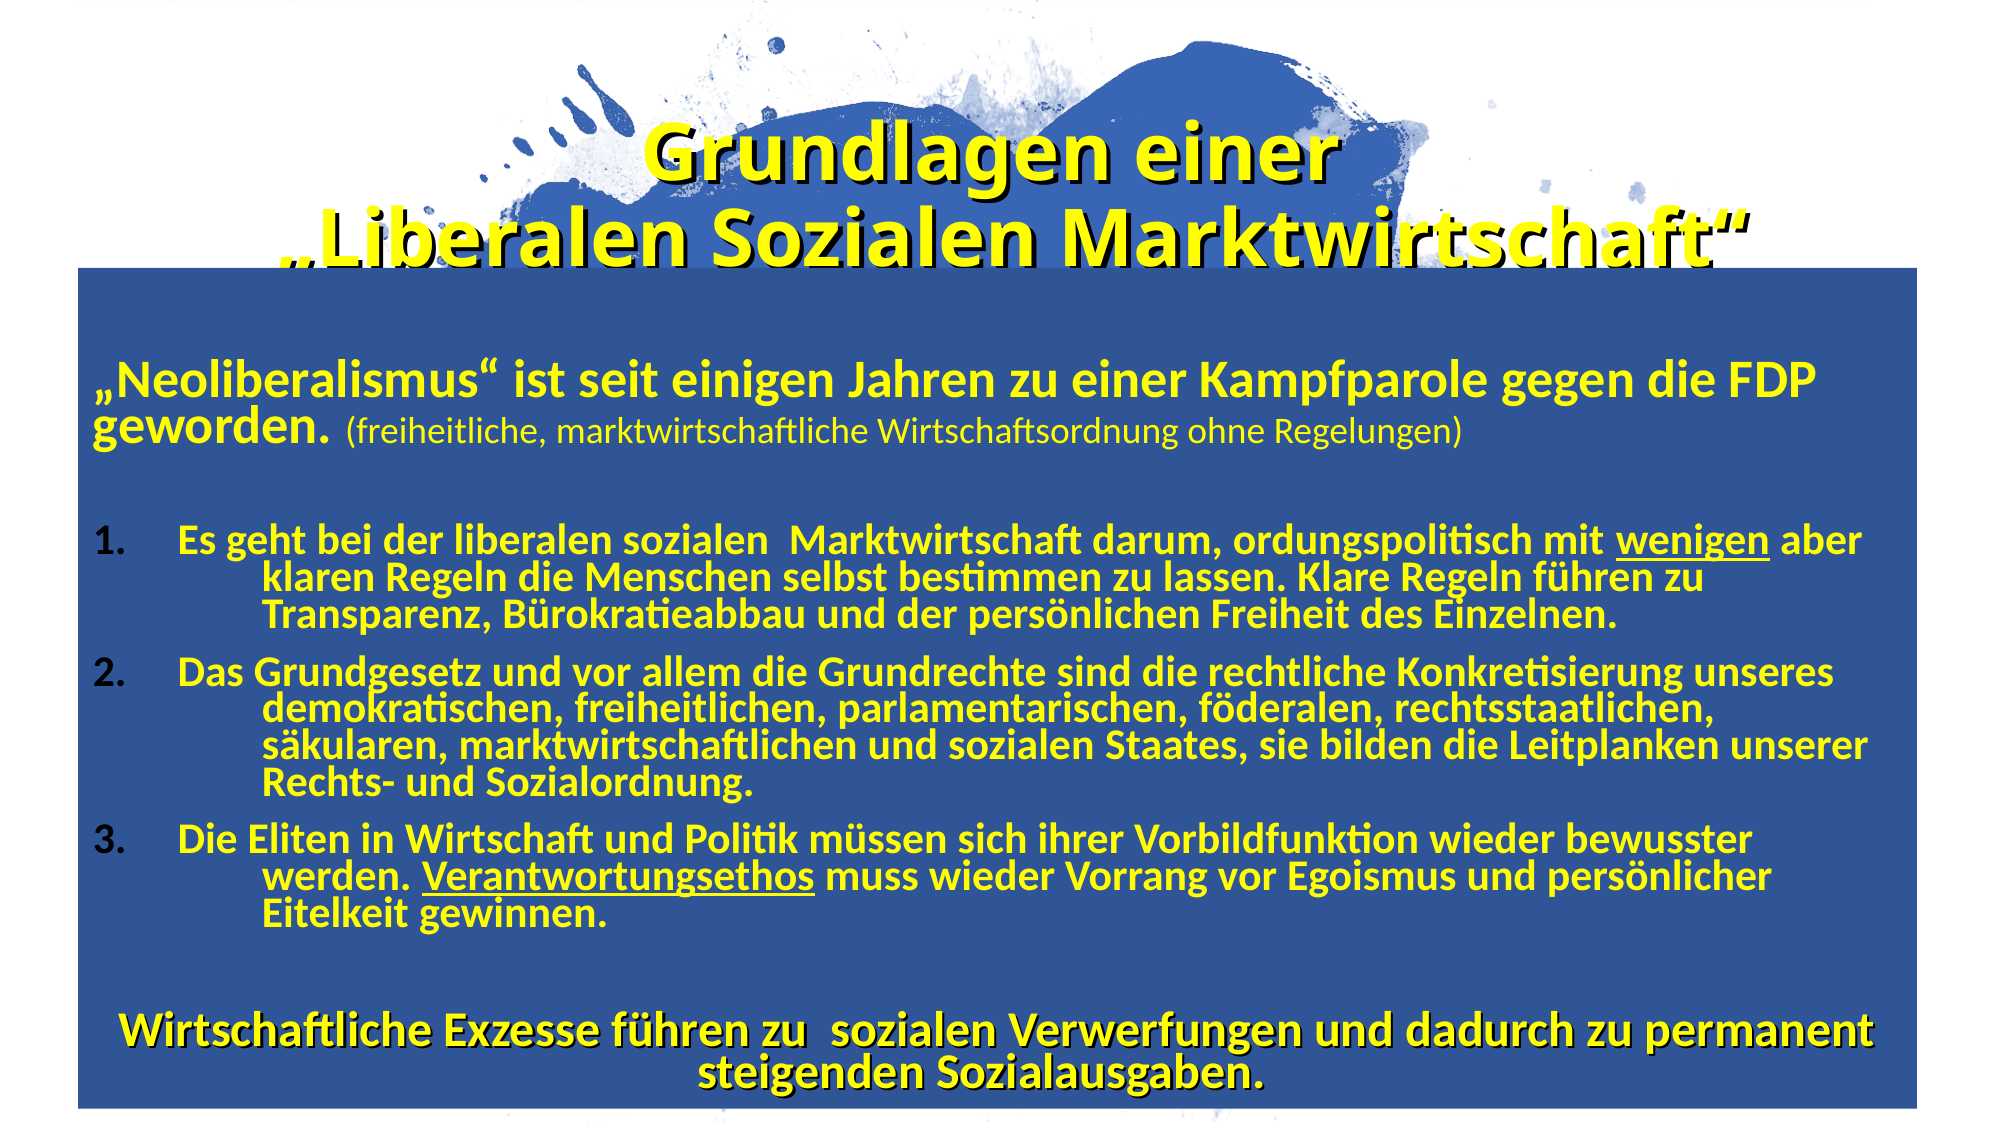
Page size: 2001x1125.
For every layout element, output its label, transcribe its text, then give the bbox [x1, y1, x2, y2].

list „Neoliberalismus“ ist seit einigen Jahren zu einer Kampfparole gegen die FDP geworden. (freiheitliche, marktwirtschaftliche Wirtschaftsordnung ohne Regelungen) Es geht bei der liberalen sozialen Marktwirtschaft darum, ordungspolitisch mit wenigen aber klaren Regeln die Menschen selbst bestimmen zu lassen. Klare Regeln führen zu Transparenz, Bürokratieabbau und der persönlichen Freiheit des Einzelnen. Das Grundgesetz und vor allem die Grundrechte sind die rechtliche Konkretisierung unseres demokratischen, freiheitlichen, parlamentarischen, föderalen, rechtsstaatlichen, säkularen, marktwirtschaftlichen und sozialen Staates, sie bilden die Leitplanken unserer Rechts- und Sozialordnung. Die Eliten in Wirtschaft und Politik müssen sich ihrer Vorbildfunktion wieder bewusster werden. Verantwortungsethos muss wieder Vorrang vor Egoismus und persönlicher Eitelkeit gewinnen. Wirtschaftliche Exzesse führen zu sozialen Verwerfungen und dadurch zu permanent steigenden Sozialausgaben. [78, 267, 1917, 1109]
picture [0, 0, 2000, 1125]
title Grundlagen einer „Liberalen Sozialen Marktwirtschaft“ [101, 16, 1923, 292]
